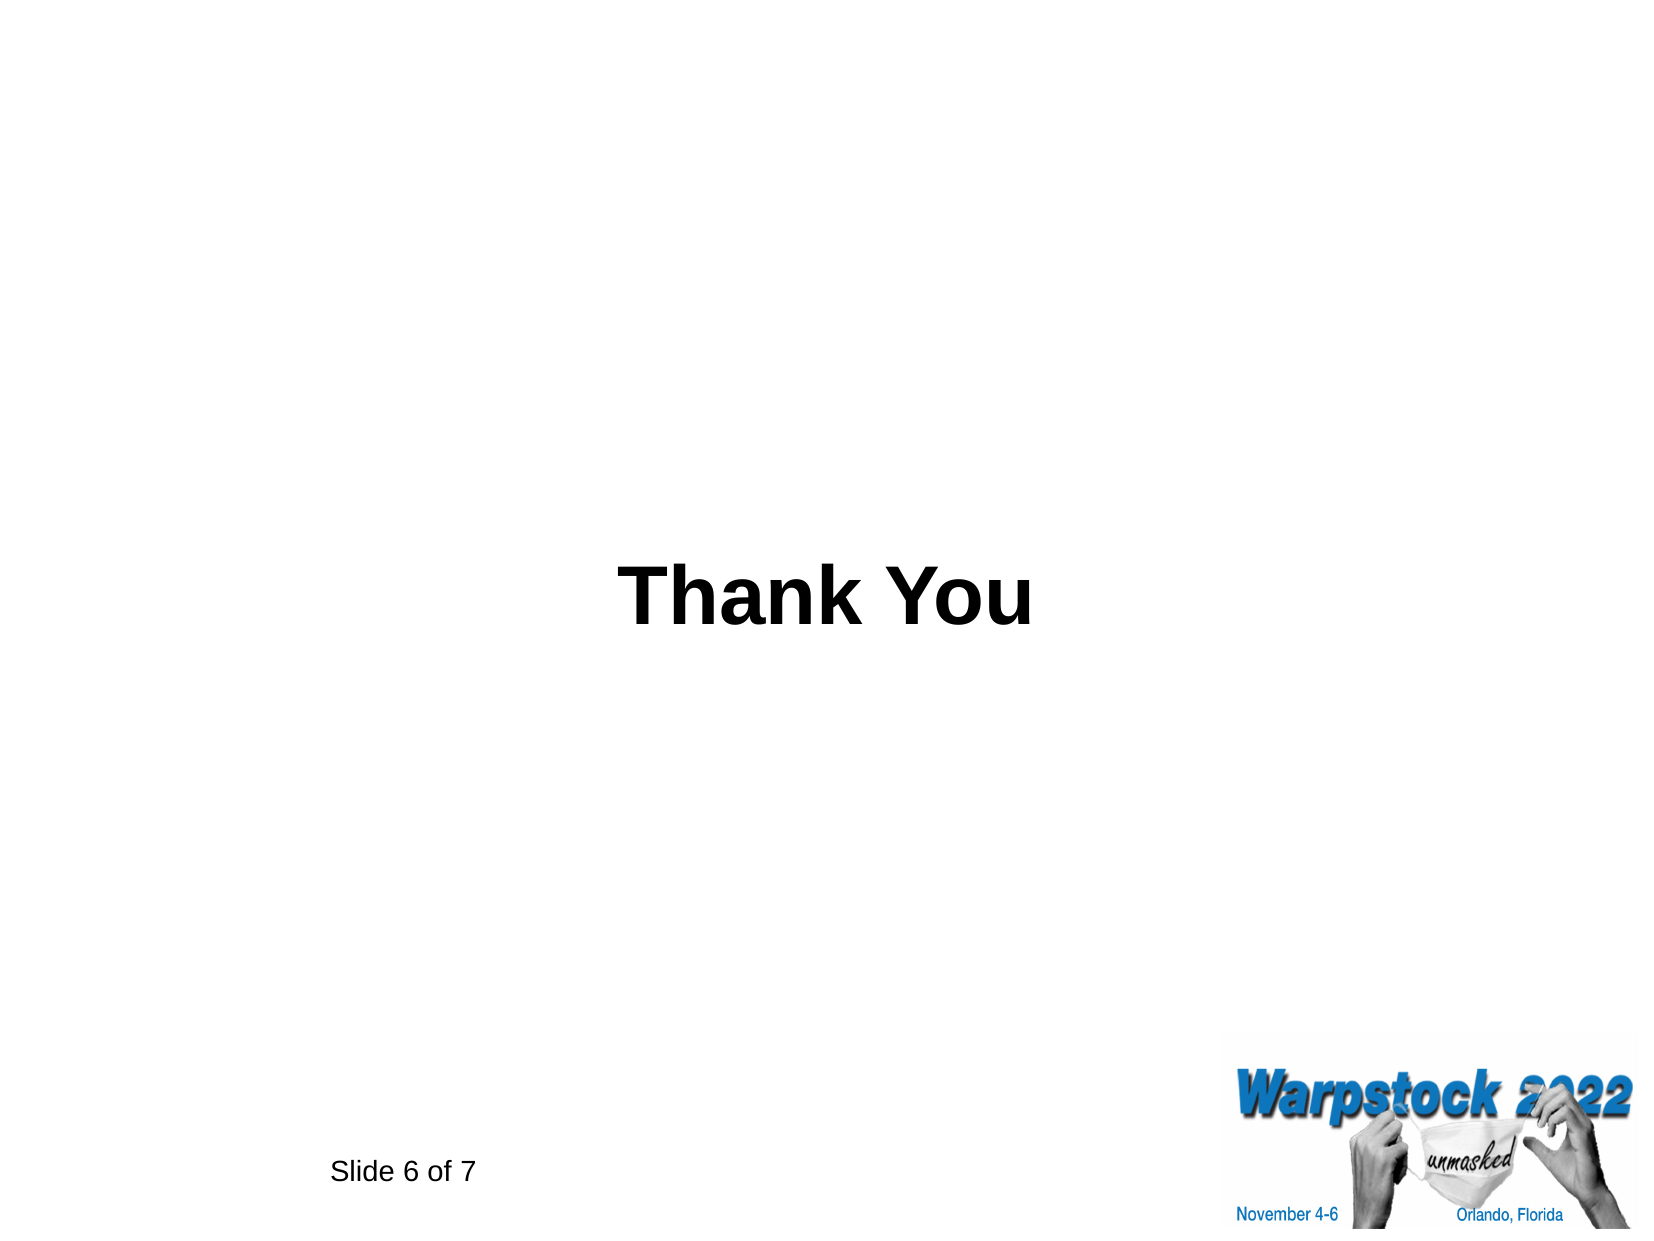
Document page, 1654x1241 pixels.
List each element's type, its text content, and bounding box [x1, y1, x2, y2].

picture [1222, 1033, 1639, 1229]
title Thank You [82, 549, 1571, 643]
